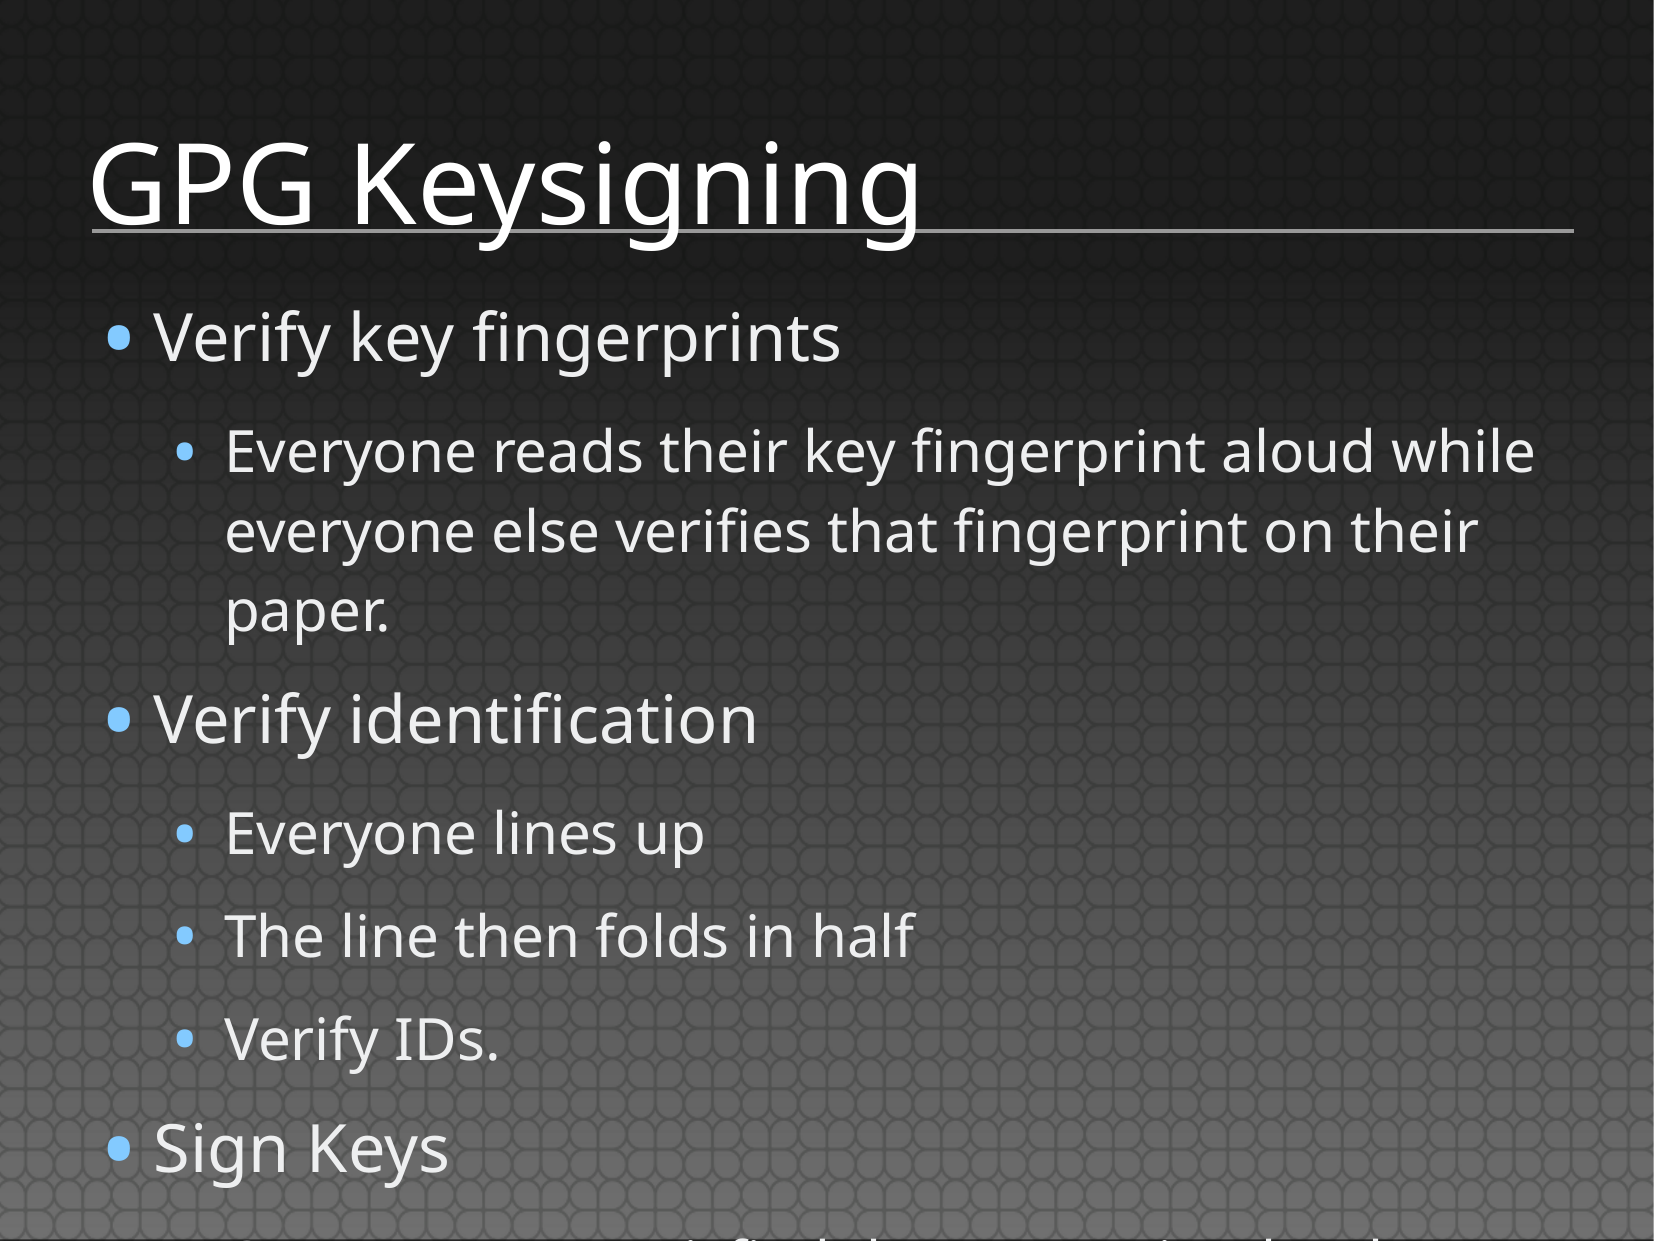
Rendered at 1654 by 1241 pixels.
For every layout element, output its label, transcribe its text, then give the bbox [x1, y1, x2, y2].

title GPG Keysigning [86, 112, 1576, 249]
picture [0, 0, 1654, 1241]
list Verify key fingerprints Everyone reads their key fingerprint aloud while everyone else verifies that fingerprint on their paper. Verify identification Everyone lines up The line then folds in half Verify IDs. Sign Keys Once you are satisfied the person is who they say that are sign their key! [82, 290, 1571, 1241]
